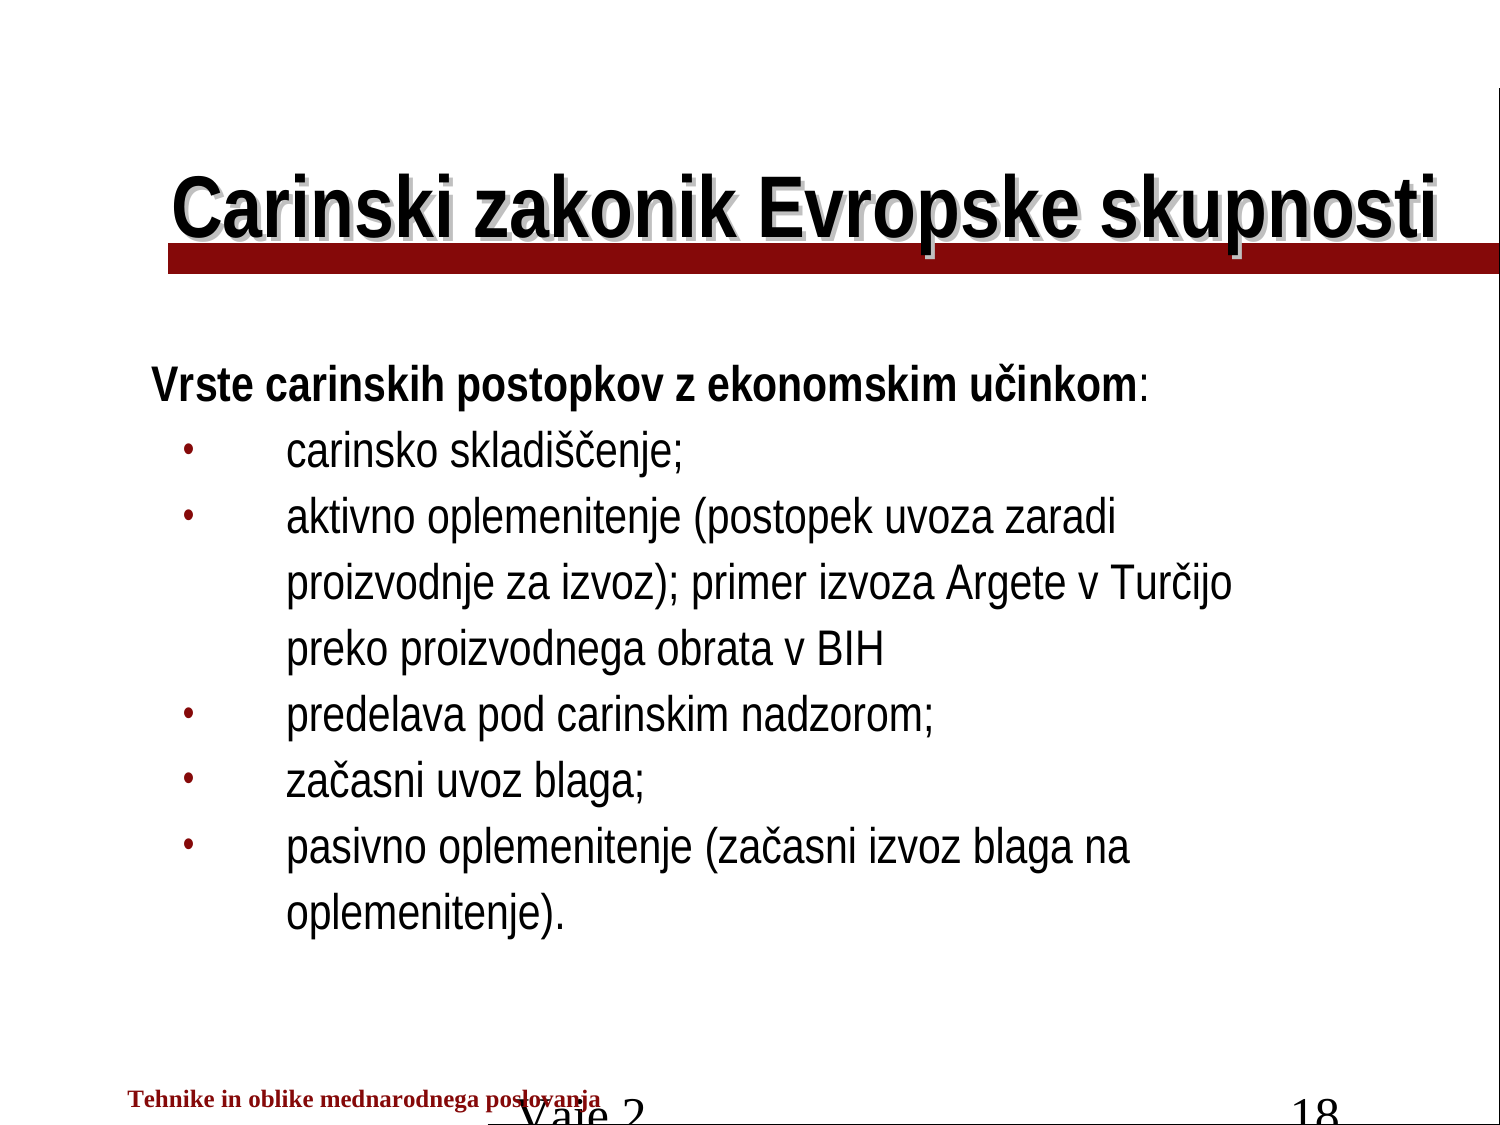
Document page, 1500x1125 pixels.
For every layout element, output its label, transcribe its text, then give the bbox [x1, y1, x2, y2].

title Carinski zakonik Evropske skupnosti [137, 127, 1475, 278]
list Vrste carinskih postopkov z ekonomskim učinkom: carinsko skladiščenje; aktivno oplemenitenje (postopek uvoza zaradi proizvodnje za izvoz); primer izvoza Argete v Turčijo preko proizvodnega obrata v BIH predelava pod carinskim nadzorom; začasni uvoz blaga; pasivno oplemenitenje (začasni izvoz blaga na oplemenitenje). [137, 337, 1325, 1056]
